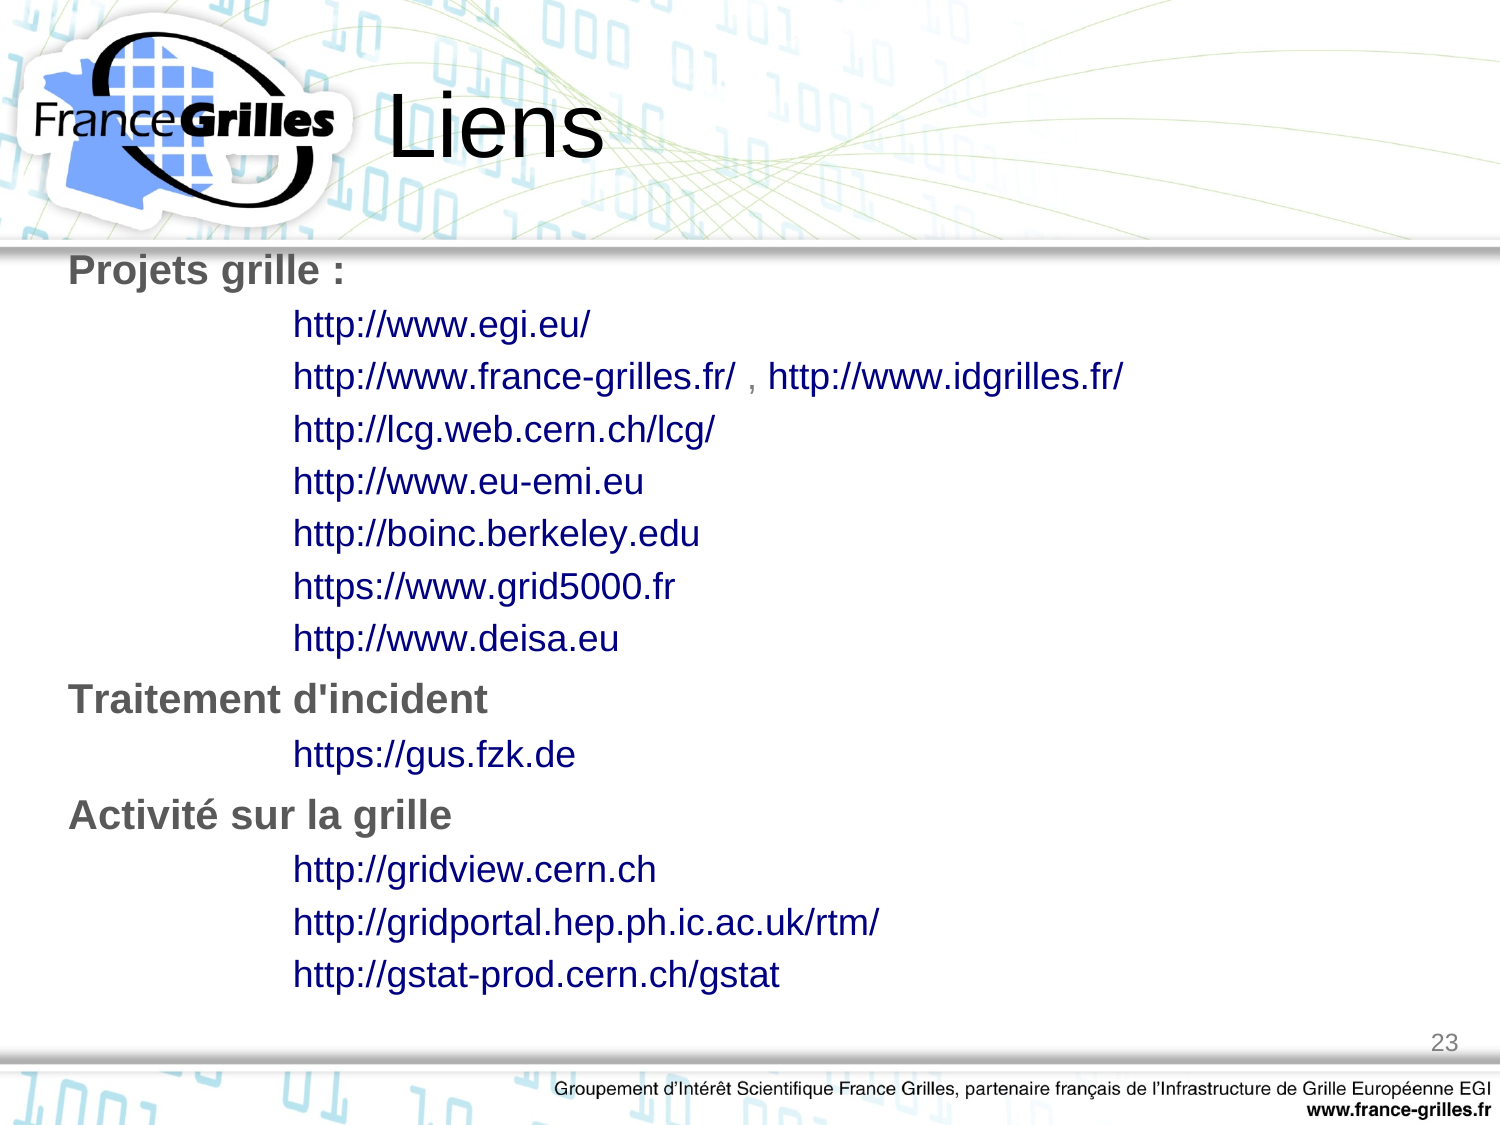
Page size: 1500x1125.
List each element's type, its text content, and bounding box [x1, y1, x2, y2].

picture [0, 0, 1500, 1125]
title Liens [372, 7, 1459, 238]
list Projets grille : http://www.egi.eu/ http://www.france-grilles.fr/ , http://www.idgrilles.fr/ http://lcg.web.cern.ch/lcg/ http://www.eu-emi.eu http://boinc.berkeley.edu https://www.grid5000.fr http://www.deisa.eu Traitement d'incident https://gus.fzk.de Activité sur la grille http://gridview.cern.ch http://gridportal.hep.ph.ic.ac.uk/rtm/ http://gstat-prod.cern.ch/gstat [53, 238, 1459, 1076]
